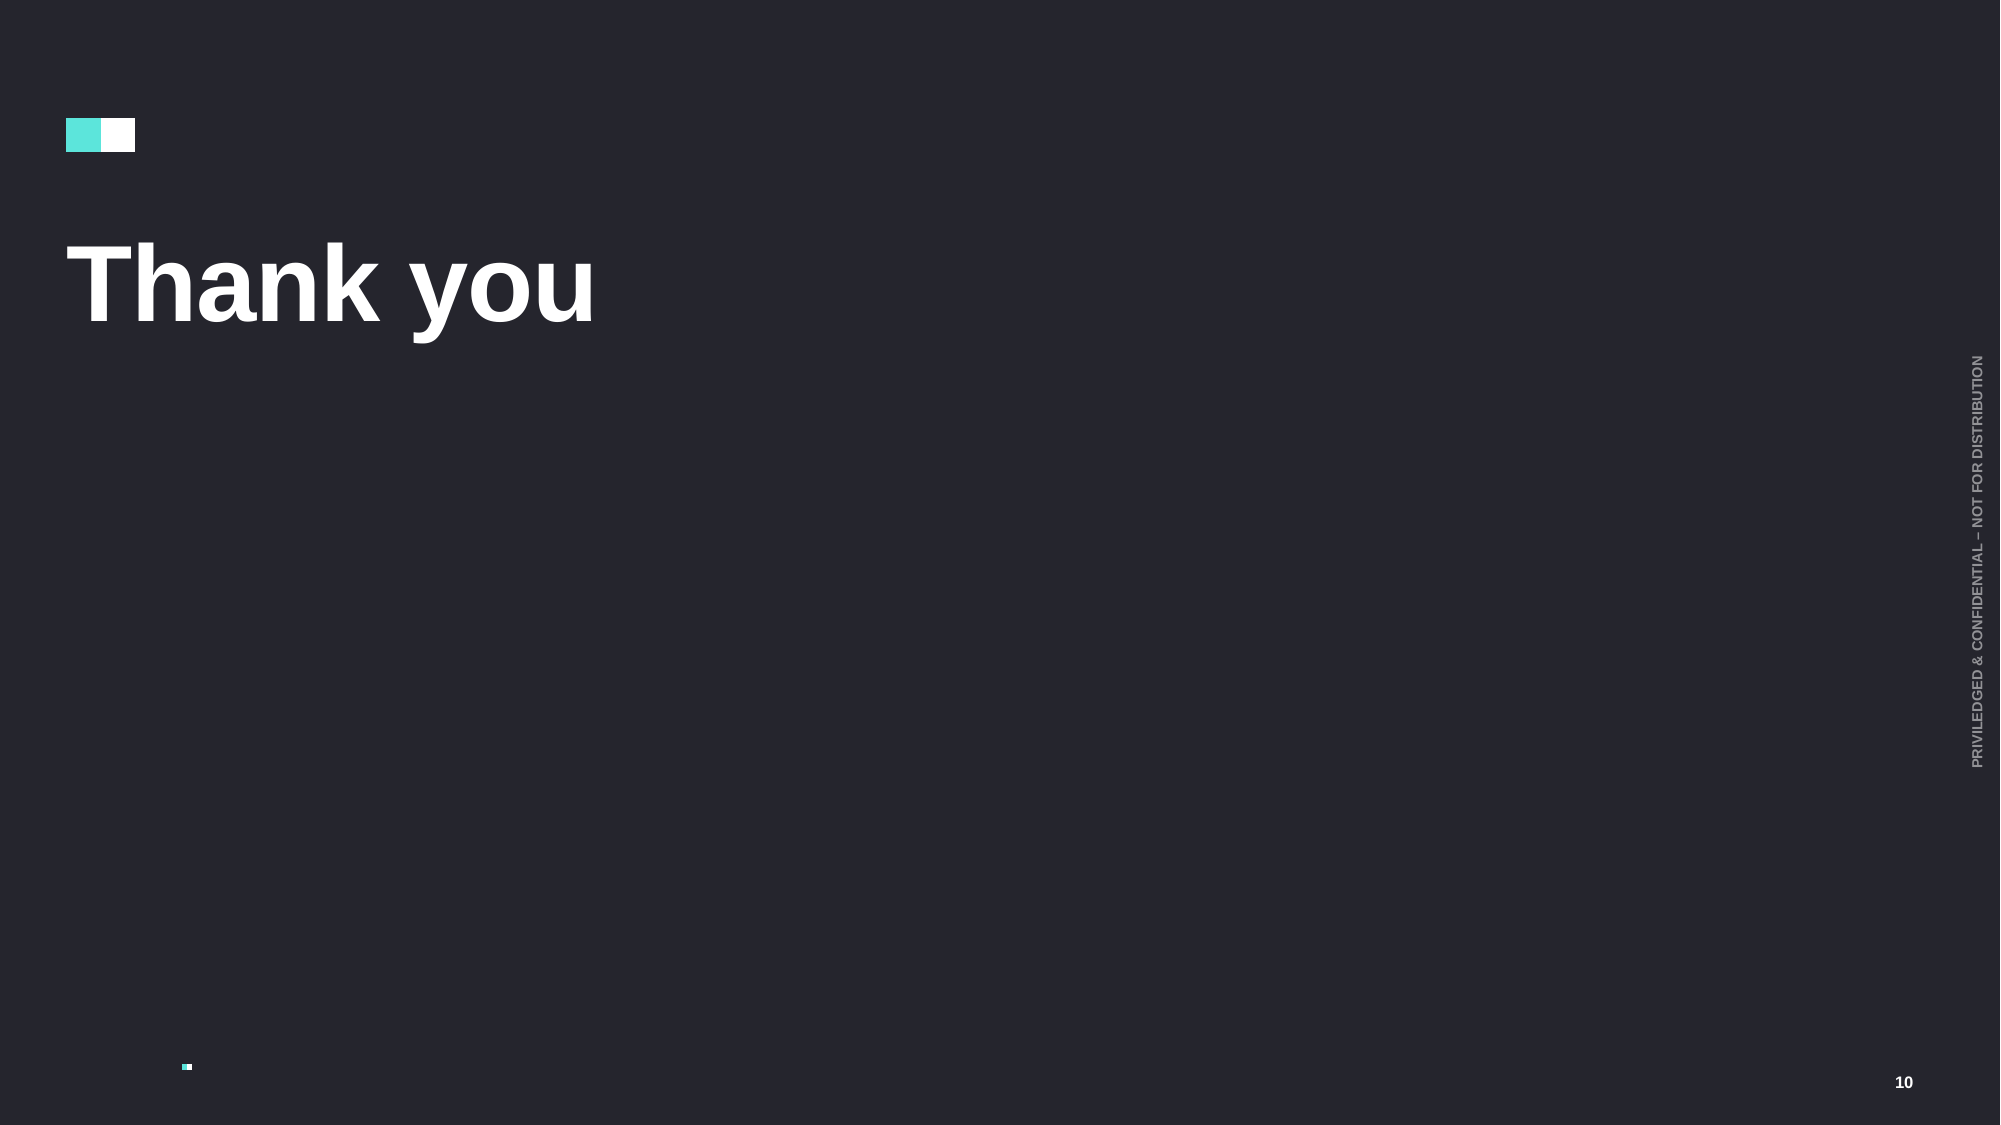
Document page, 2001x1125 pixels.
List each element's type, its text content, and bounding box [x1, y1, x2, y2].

title Thank you [66, 226, 1249, 916]
